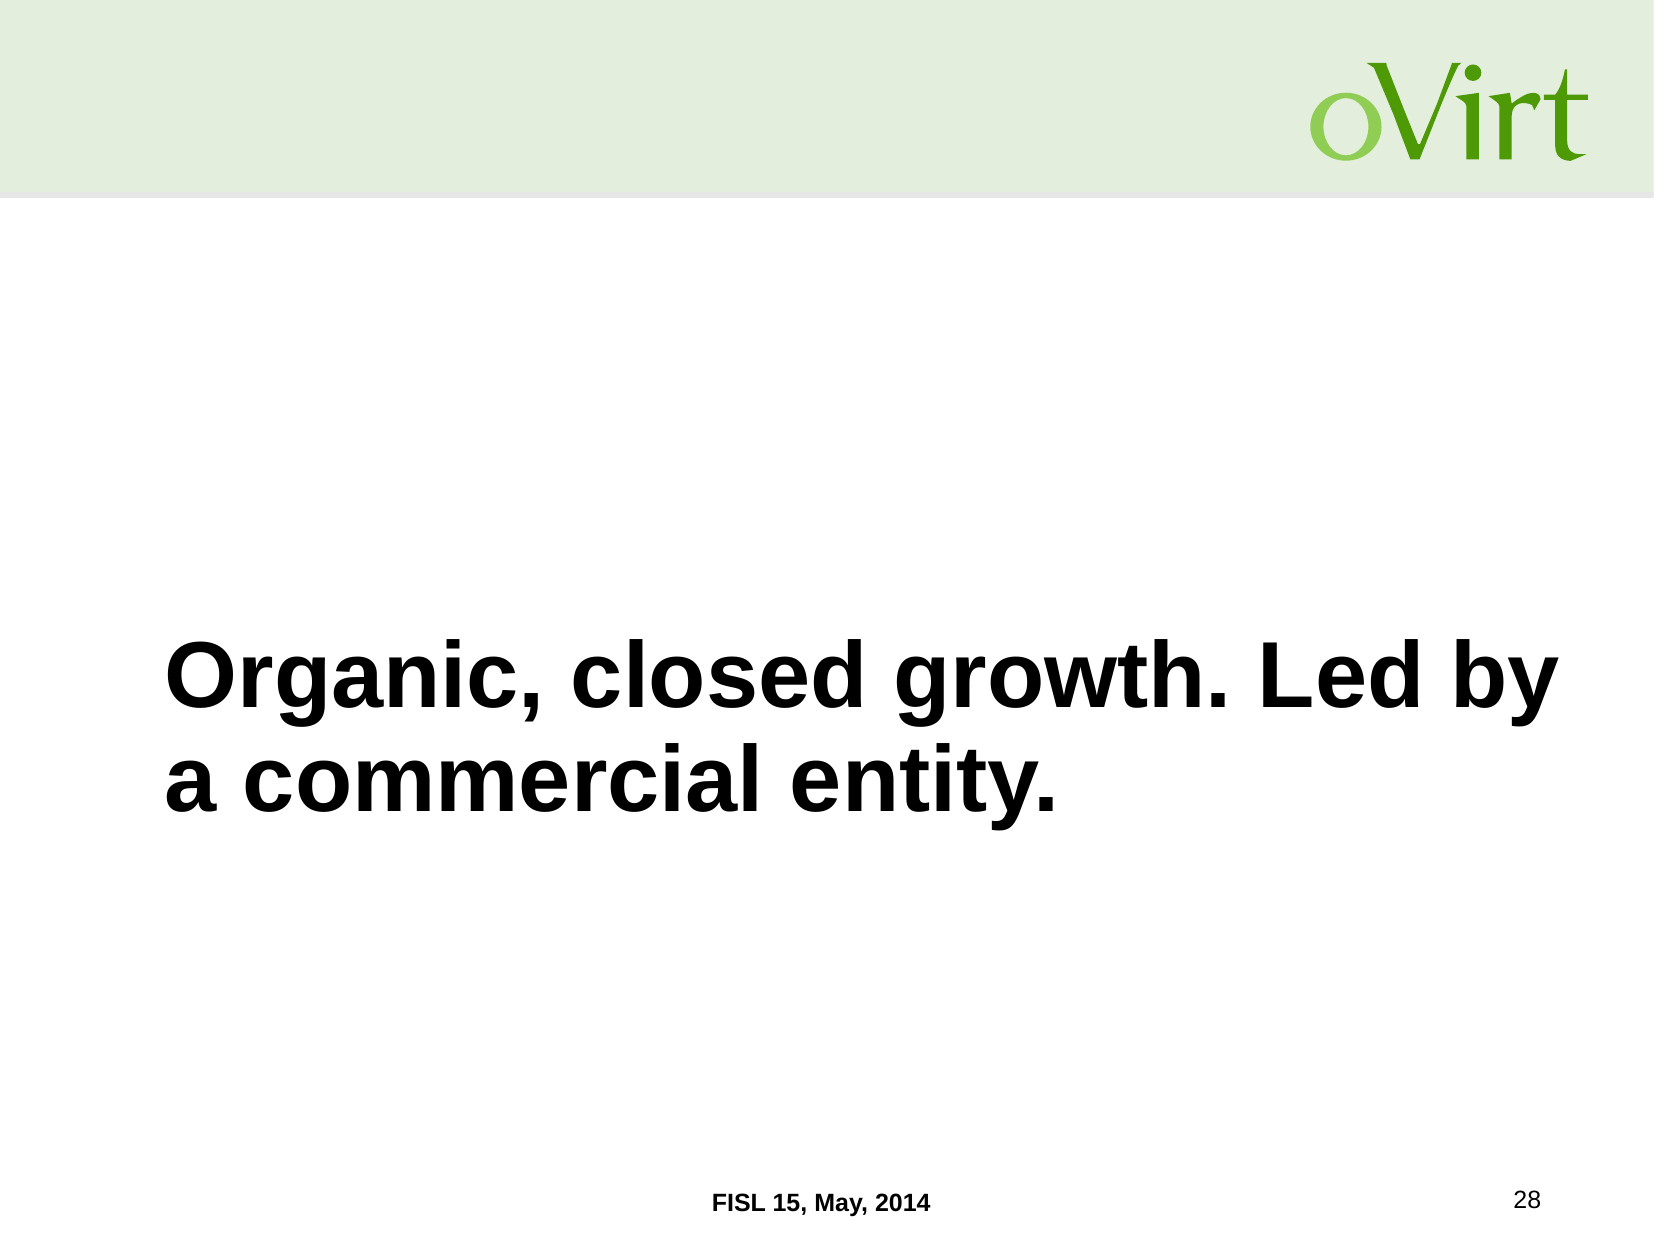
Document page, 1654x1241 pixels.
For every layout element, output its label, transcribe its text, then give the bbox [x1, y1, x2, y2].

text_box Organic, closed growth. Led by a commercial entity. [150, 615, 1654, 839]
